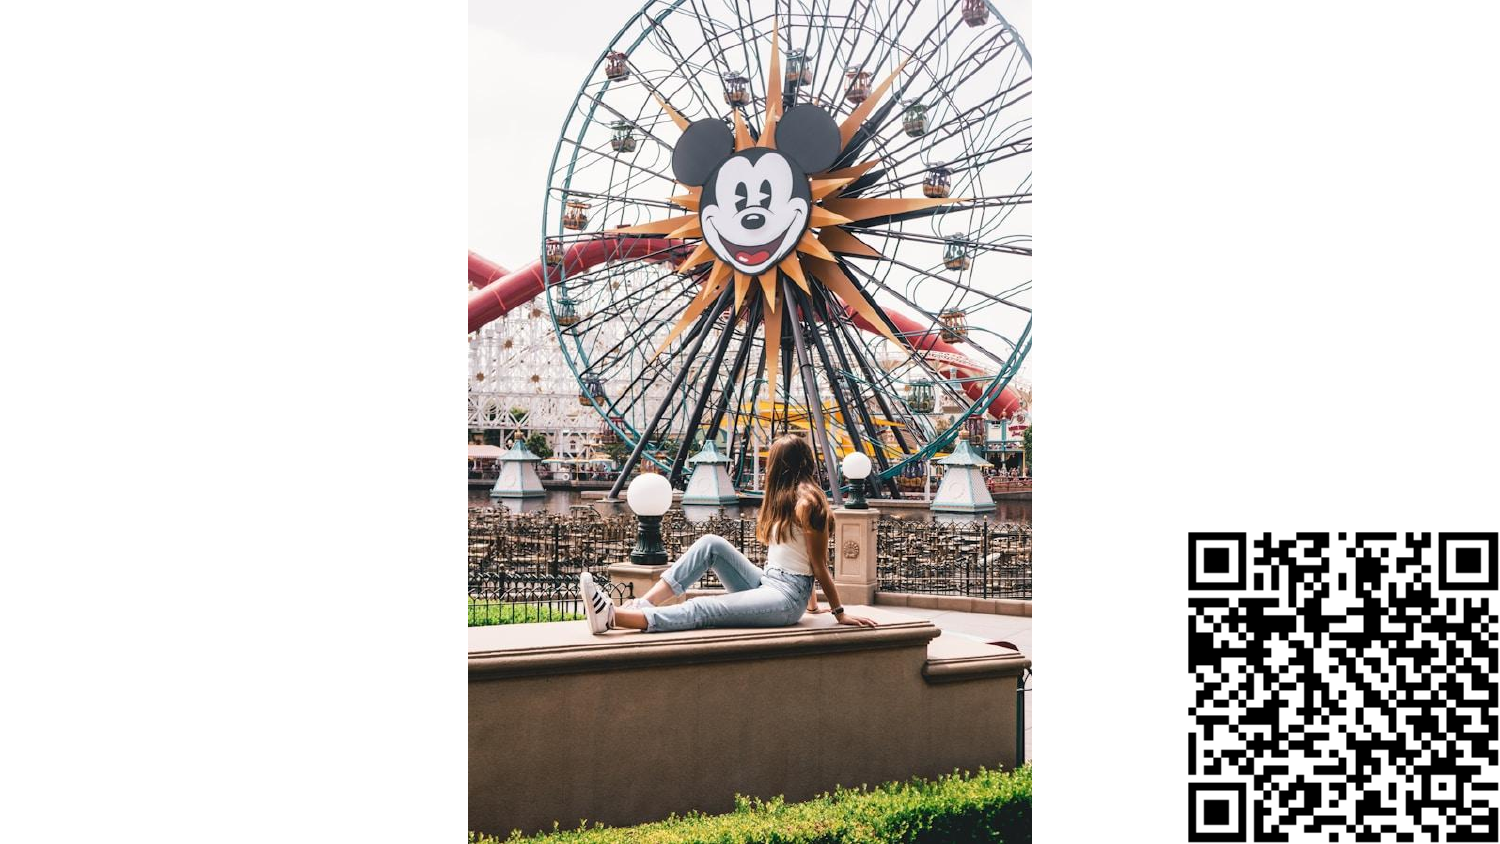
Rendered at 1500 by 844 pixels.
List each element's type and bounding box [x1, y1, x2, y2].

picture [1187, 531, 1500, 844]
picture [468, 0, 1032, 844]
